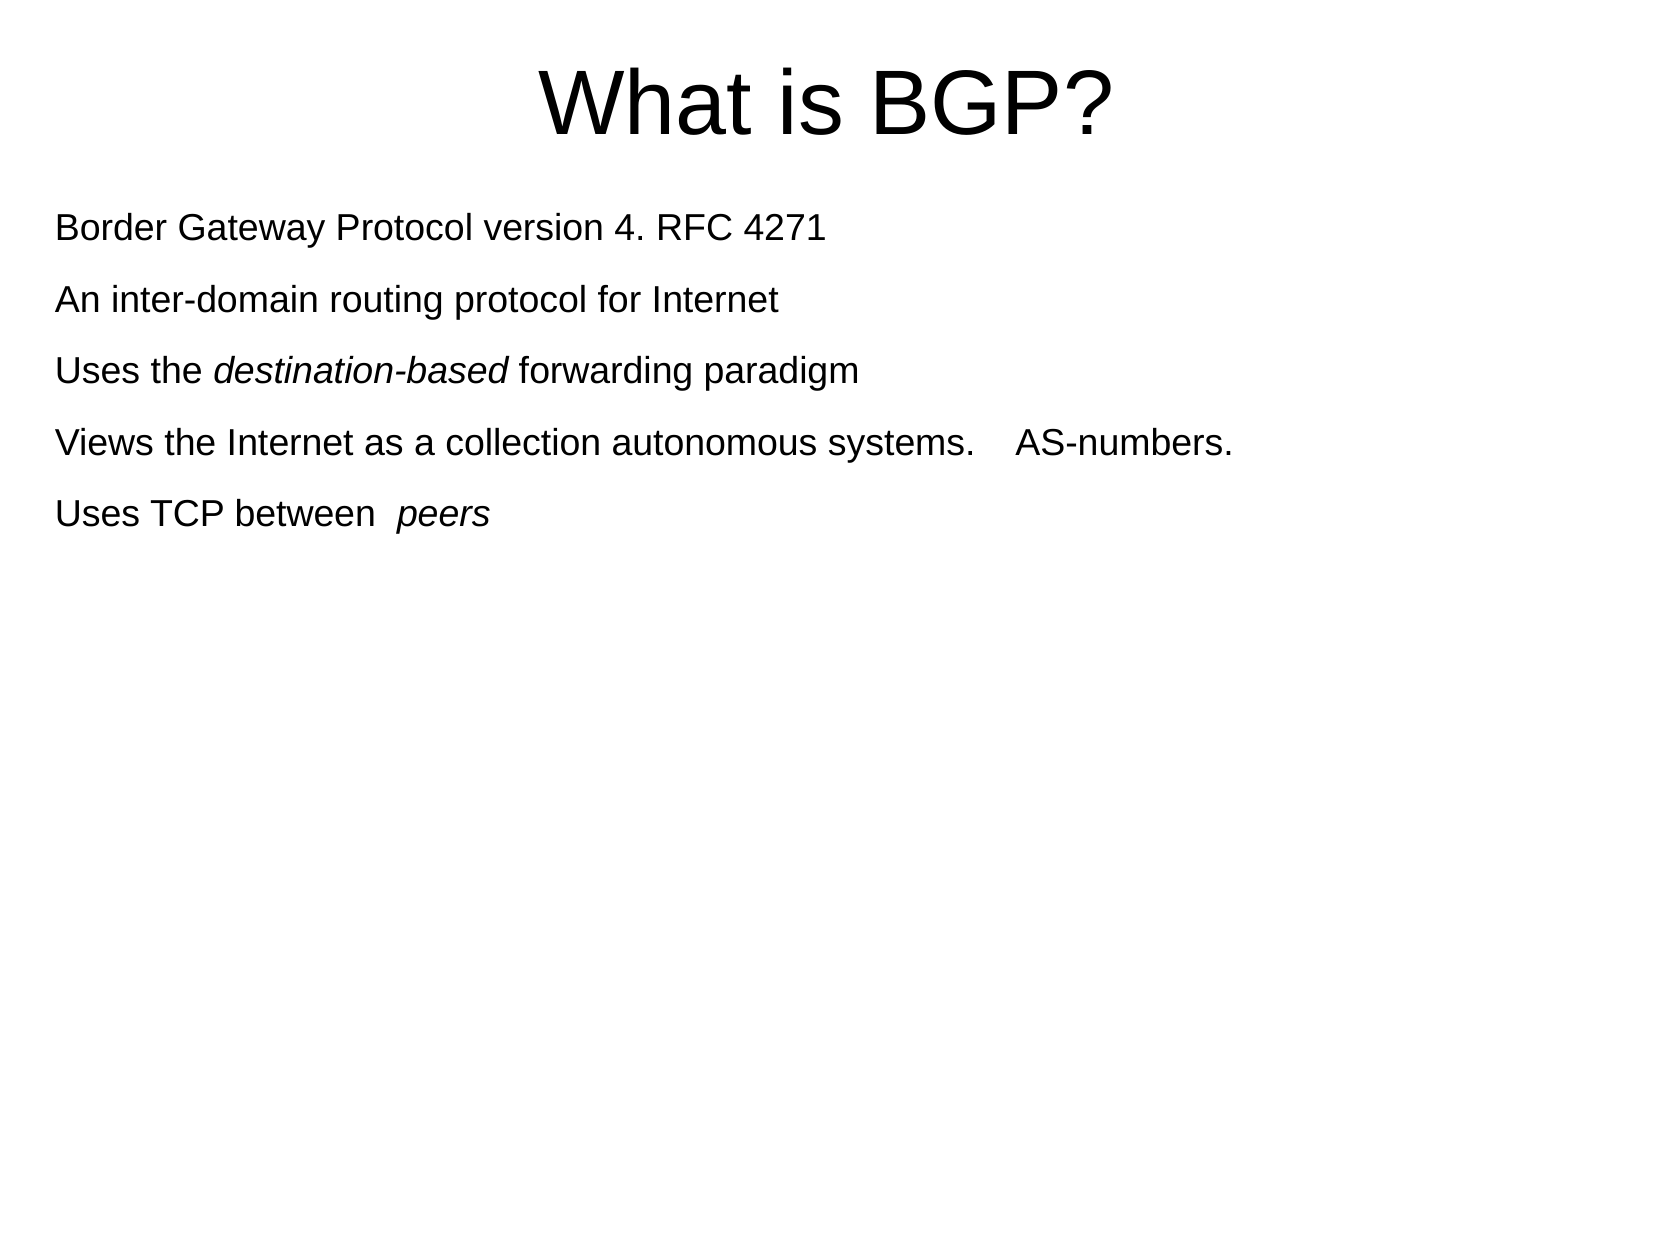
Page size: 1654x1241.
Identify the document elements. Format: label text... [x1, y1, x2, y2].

list Border Gateway Protocol version 4. RFC 4271 An inter-domain routing protocol for Internet Uses the destination-based forwarding paradigm Views the Internet as a collection autonomous systems. AS-numbers. Uses TCP between peers [55, 206, 1615, 1103]
title What is BGP? [124, 41, 1530, 166]
